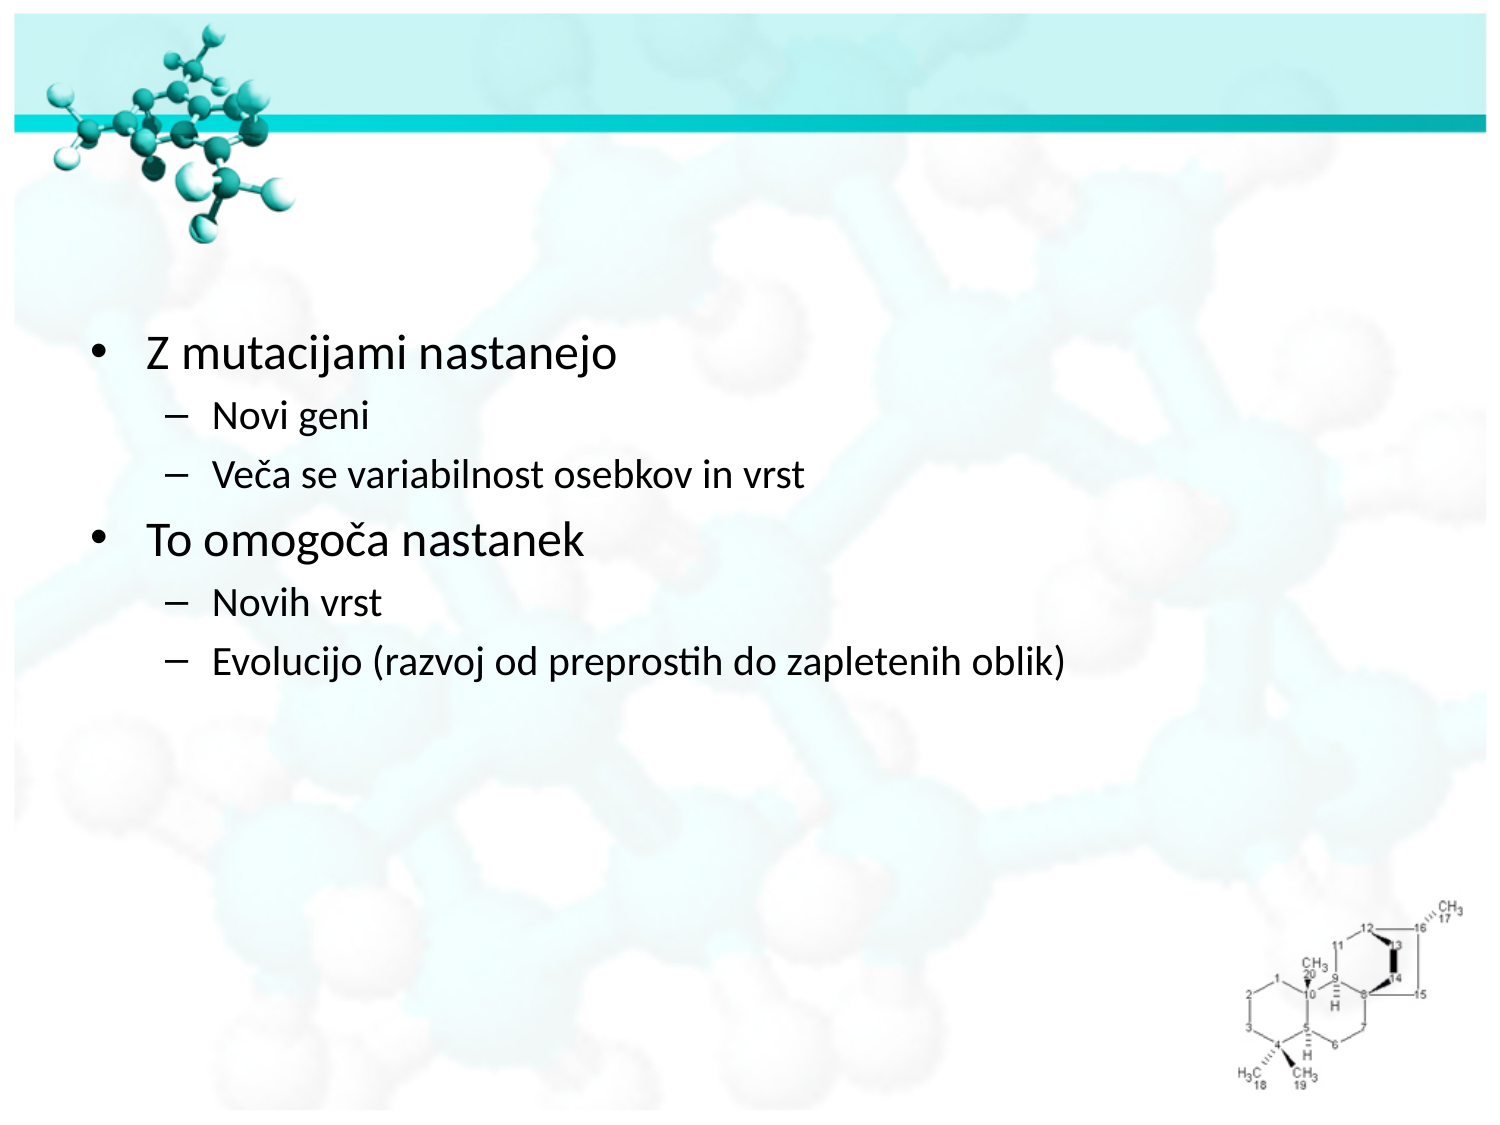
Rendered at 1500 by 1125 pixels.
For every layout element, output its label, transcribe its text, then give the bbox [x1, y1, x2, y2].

picture [0, 0, 1500, 1125]
list Z mutacijami nastanejo Novi geni Veča se variabilnost osebkov in vrst To omogoča nastanek Novih vrst Evolucijo (razvoj od preprostih do zapletenih oblik) [75, 312, 1425, 1088]
